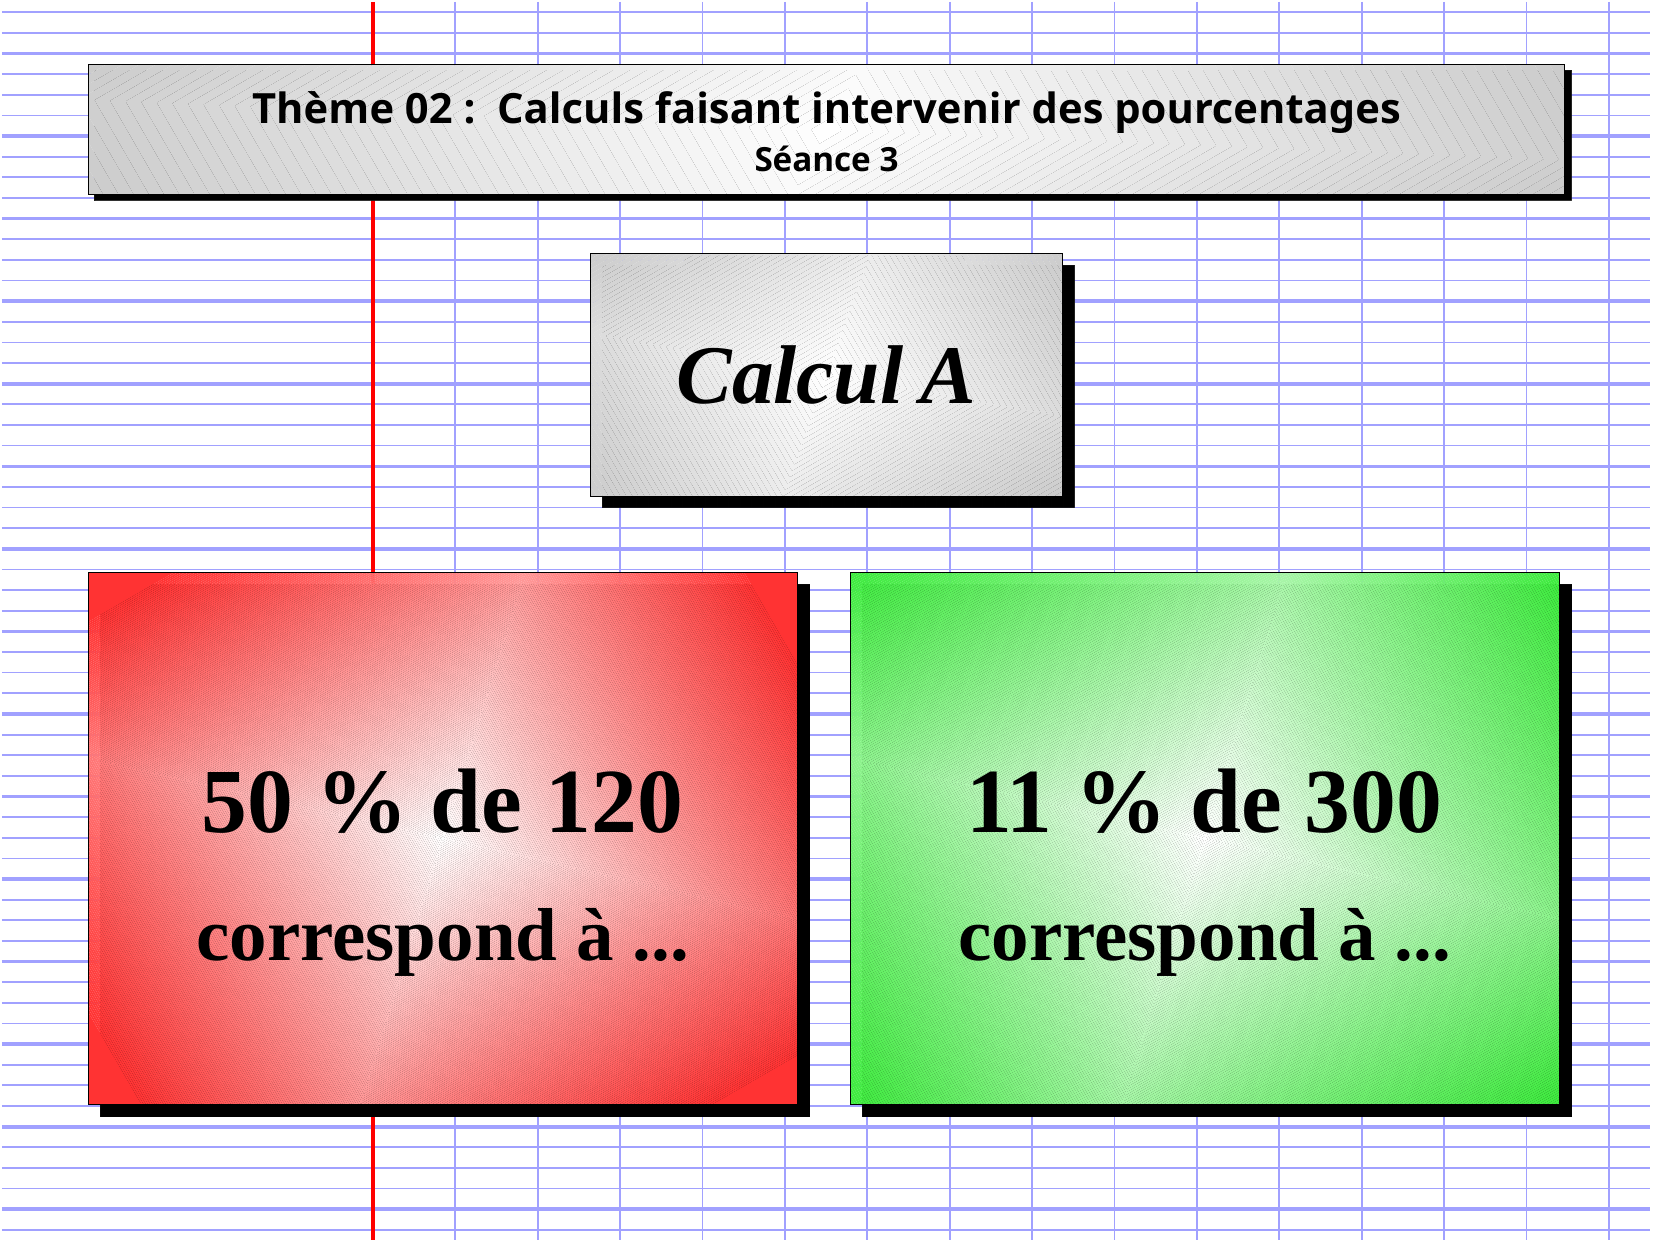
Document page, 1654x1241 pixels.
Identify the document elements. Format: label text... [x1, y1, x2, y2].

text_box Calcul A [590, 253, 1063, 497]
text_box 11 % de 300 correspond à ... [850, 572, 1560, 1105]
text_box Thème 02 : Calculs faisant intervenir des pourcentages Séance 3 [88, 64, 1565, 195]
picture [0, 0, 1654, 1241]
text_box 50 % de 120 correspond à ... [88, 572, 798, 1105]
